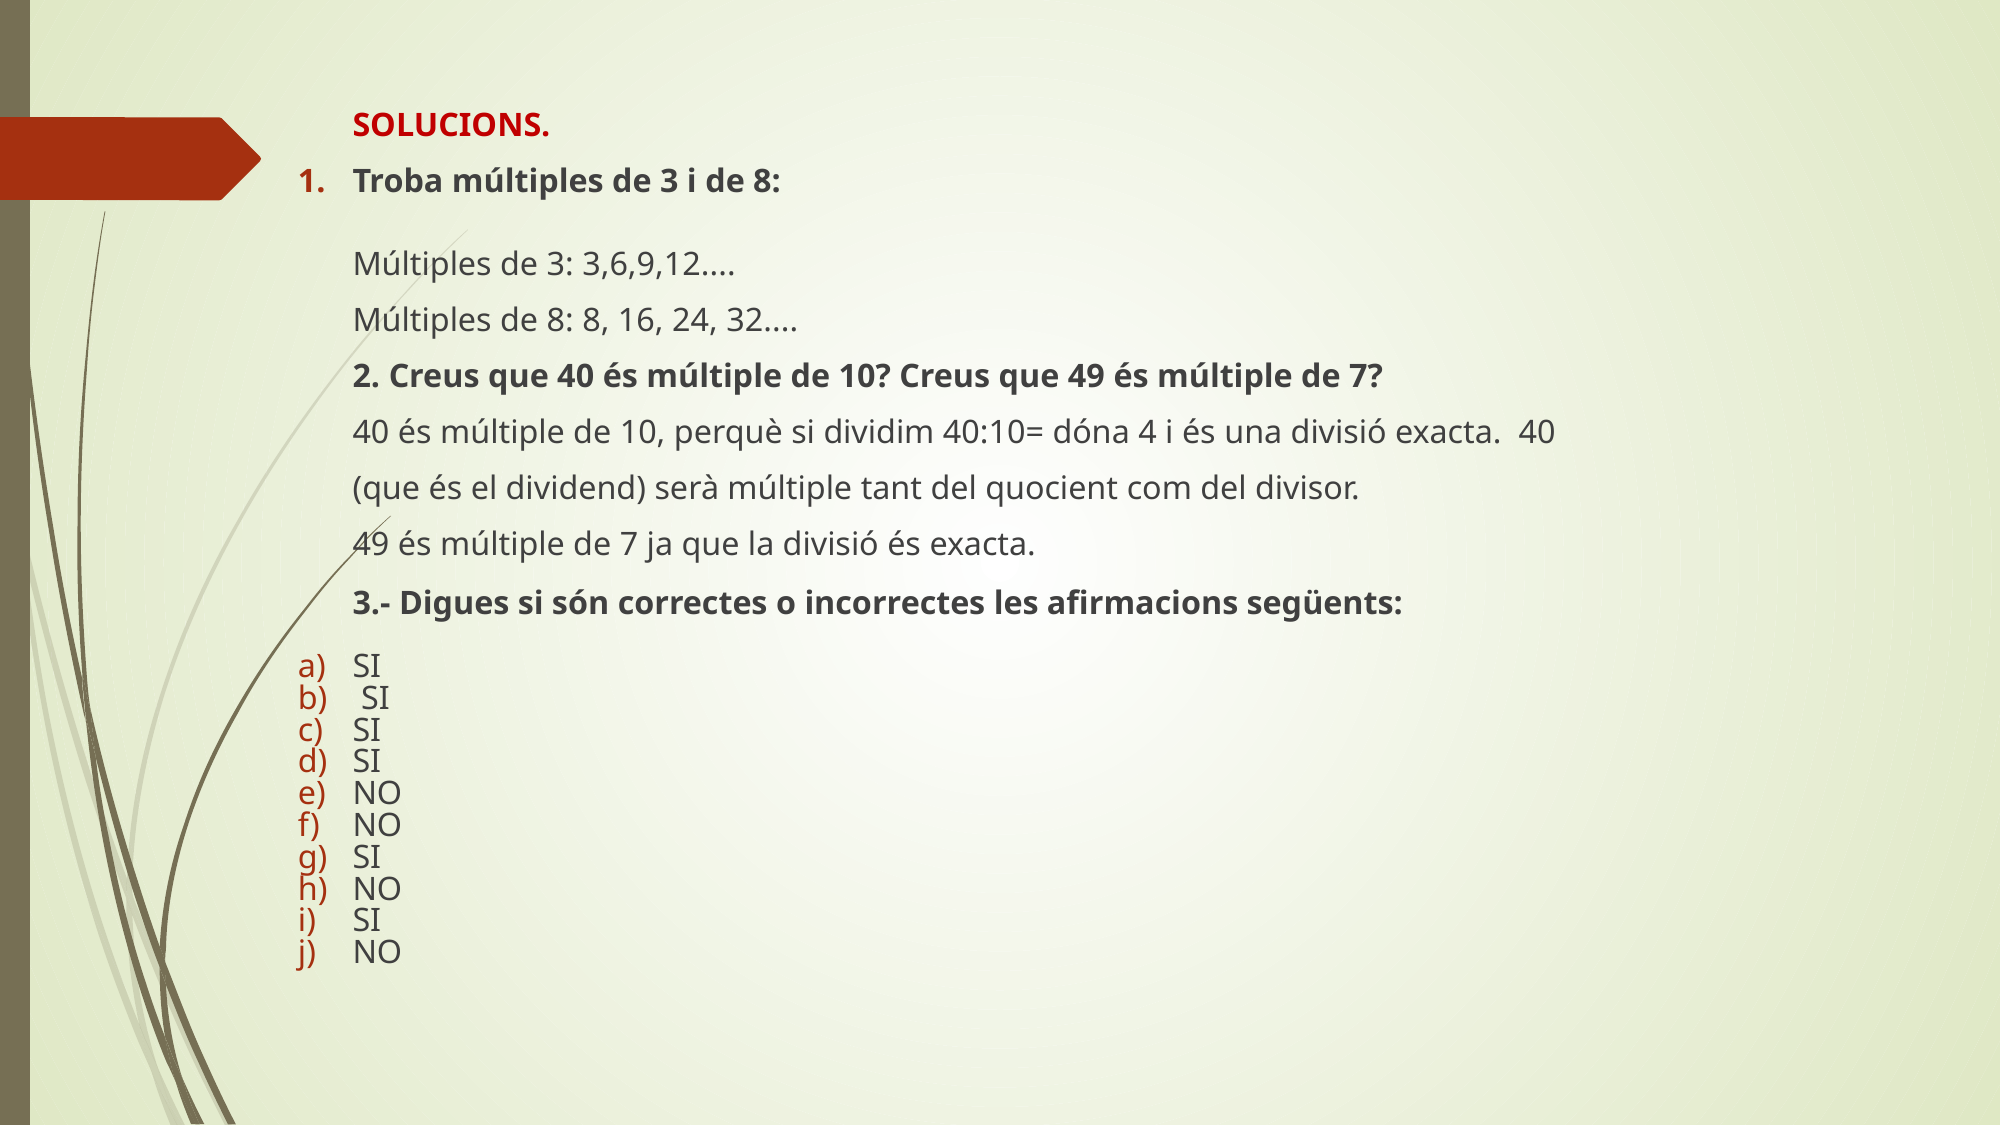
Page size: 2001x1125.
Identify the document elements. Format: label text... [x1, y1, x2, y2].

list SOLUCIONS. Troba múltiples de 3 i de 8: Múltiples de 3: 3,6,9,12.... Múltiples de 8: 8, 16, 24, 32.... 2. Creus que 40 és múltiple de 10? Creus que 49 és múltiple de 7? 40 és múltiple de 10, perquè si dividim 40:10= dóna 4 i és una divisió exacta. 40 (que és el dividend) serà múltiple tant del quocient com del divisor. 49 és múltiple de 7 ja que la divisió és exacta. 3.- Digues si són correctes o incorrectes les afirmacions següents: SI SI SI SI NO NO SI NO SI NO [282, 63, 1746, 1069]
